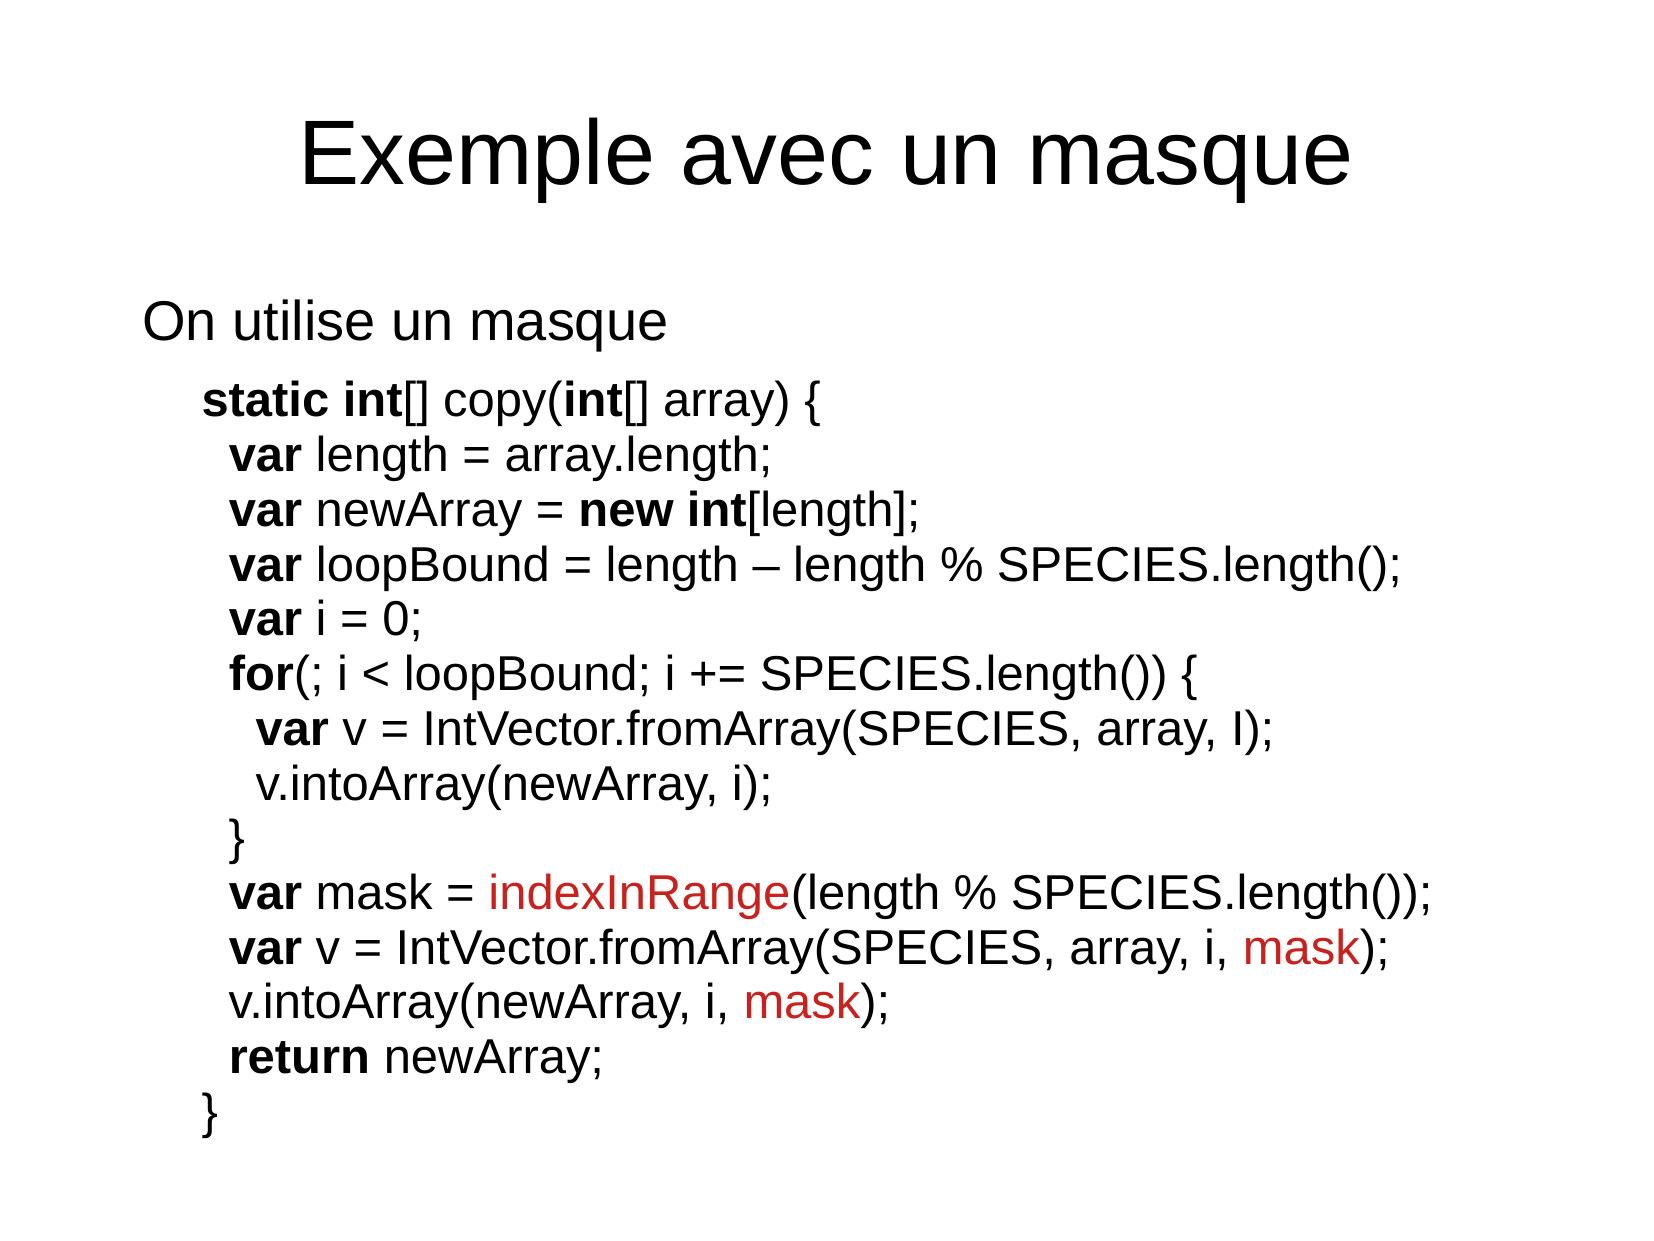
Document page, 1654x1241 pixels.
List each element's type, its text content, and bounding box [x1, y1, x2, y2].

title Exemple avec un masque [82, 49, 1571, 257]
list On utilise un masque static int[] copy(int[] array) { var length = array.length; var newArray = new int[length]; var loopBound = length – length % SPECIES.length(); var i = 0; for(; i < loopBound; i += SPECIES.length()) { var v = IntVector.fromArray(SPECIES, array, I); v.intoArray(newArray, i); } var mask = indexInRange(length % SPECIES.length()); var v = IntVector.fromArray(SPECIES, array, i, mask); v.intoArray(newArray, i, mask); return newArray; } [82, 290, 1571, 1141]
